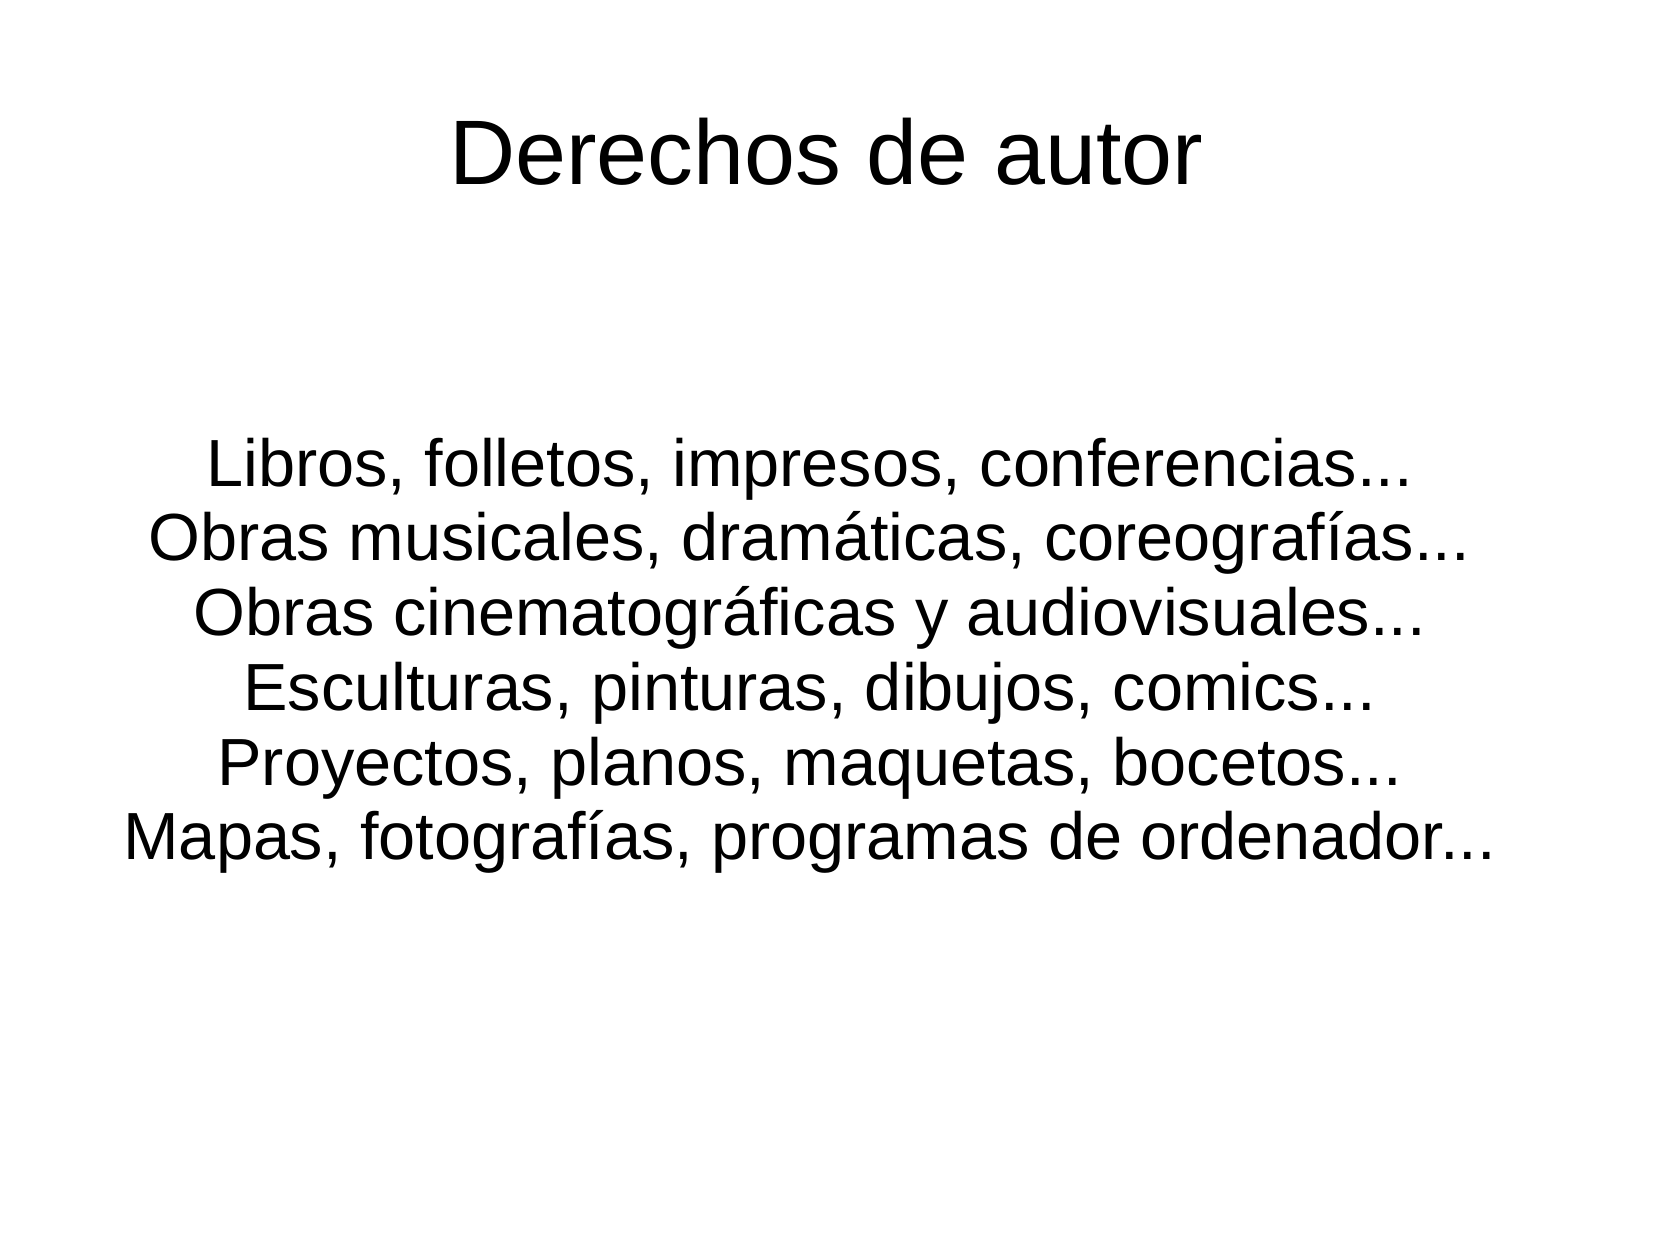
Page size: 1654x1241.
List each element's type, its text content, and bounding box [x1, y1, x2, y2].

subtitle Libros, folletos, impresos, conferencias... Obras musicales, dramáticas, coreografías... Obras cinematográficas y audiovisuales... Esculturas, pinturas, dibujos, comics... Proyectos, planos, maquetas, bocetos... Mapas, fotografías, programas de ordenador... [82, 290, 1538, 1010]
title Derechos de autor [82, 49, 1571, 257]
